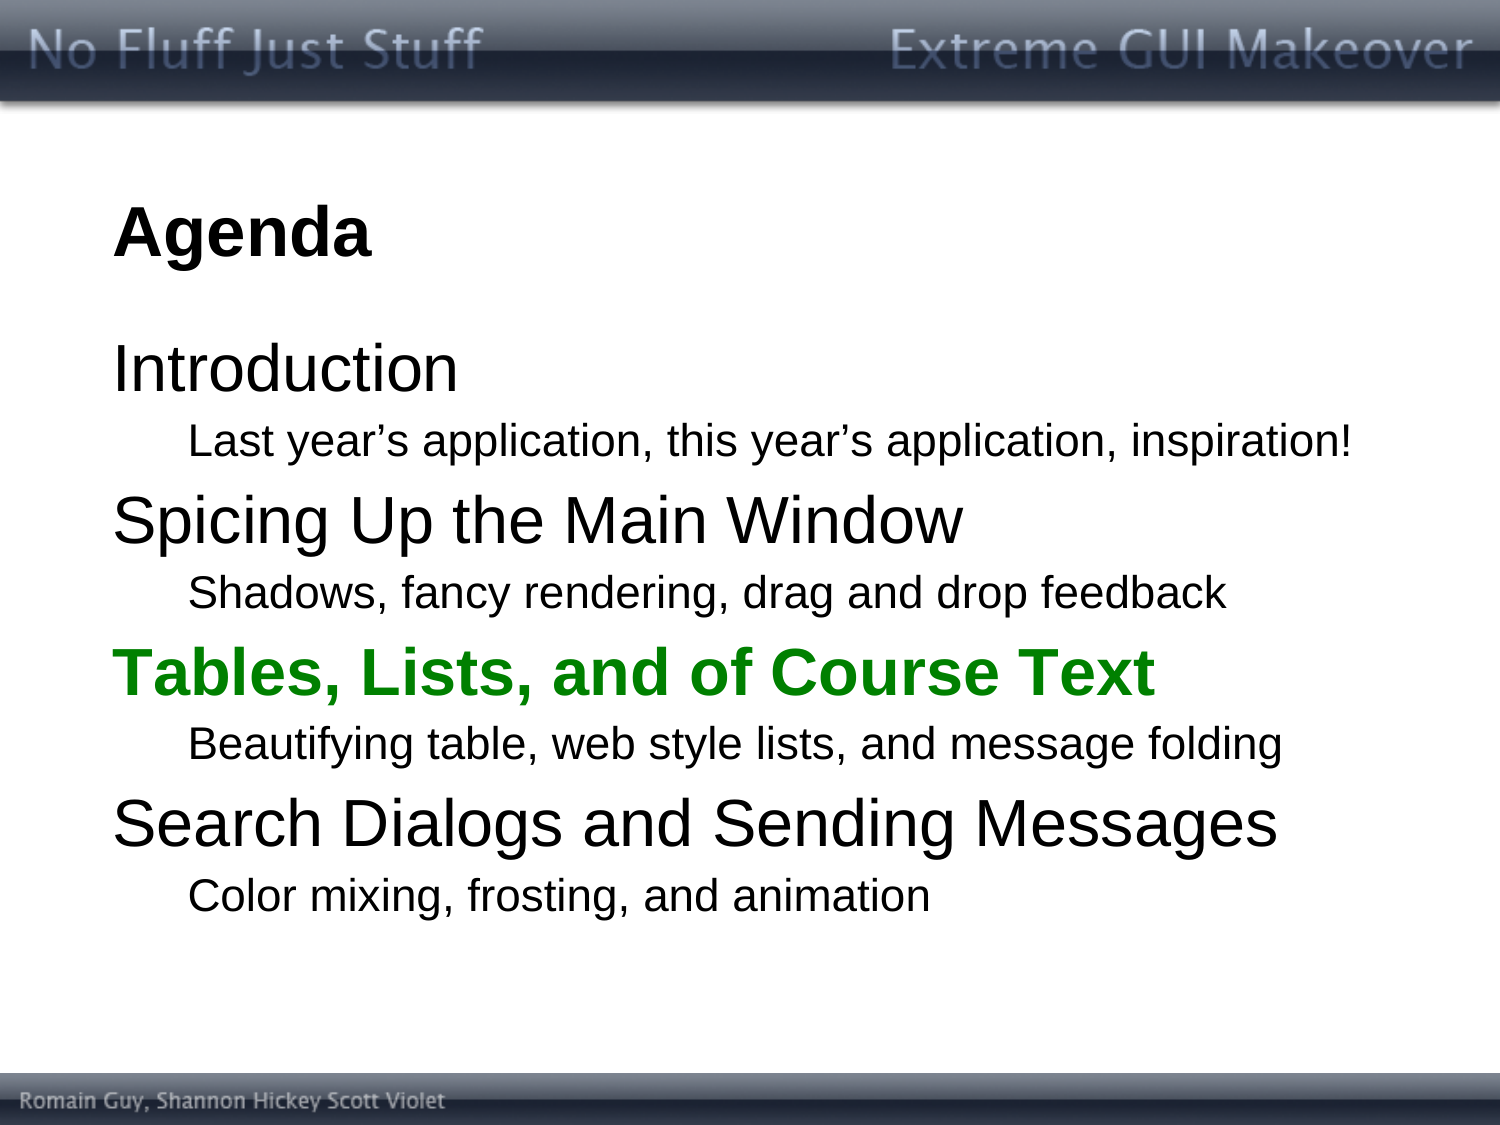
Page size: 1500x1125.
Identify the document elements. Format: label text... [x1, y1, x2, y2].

list Introduction Last year’s application, this year’s application, inspiration! Spicing Up the Main Window Shadows, fancy rendering, drag and drop feedback Tables, Lists, and of Course Text Beautifying table, web style lists, and message folding Search Dialogs and Sending Messages Color mixing, frosting, and animation [112, 337, 1463, 1030]
picture [0, 1073, 1500, 1125]
title Agenda [112, 119, 1417, 270]
picture [0, 0, 1500, 114]
